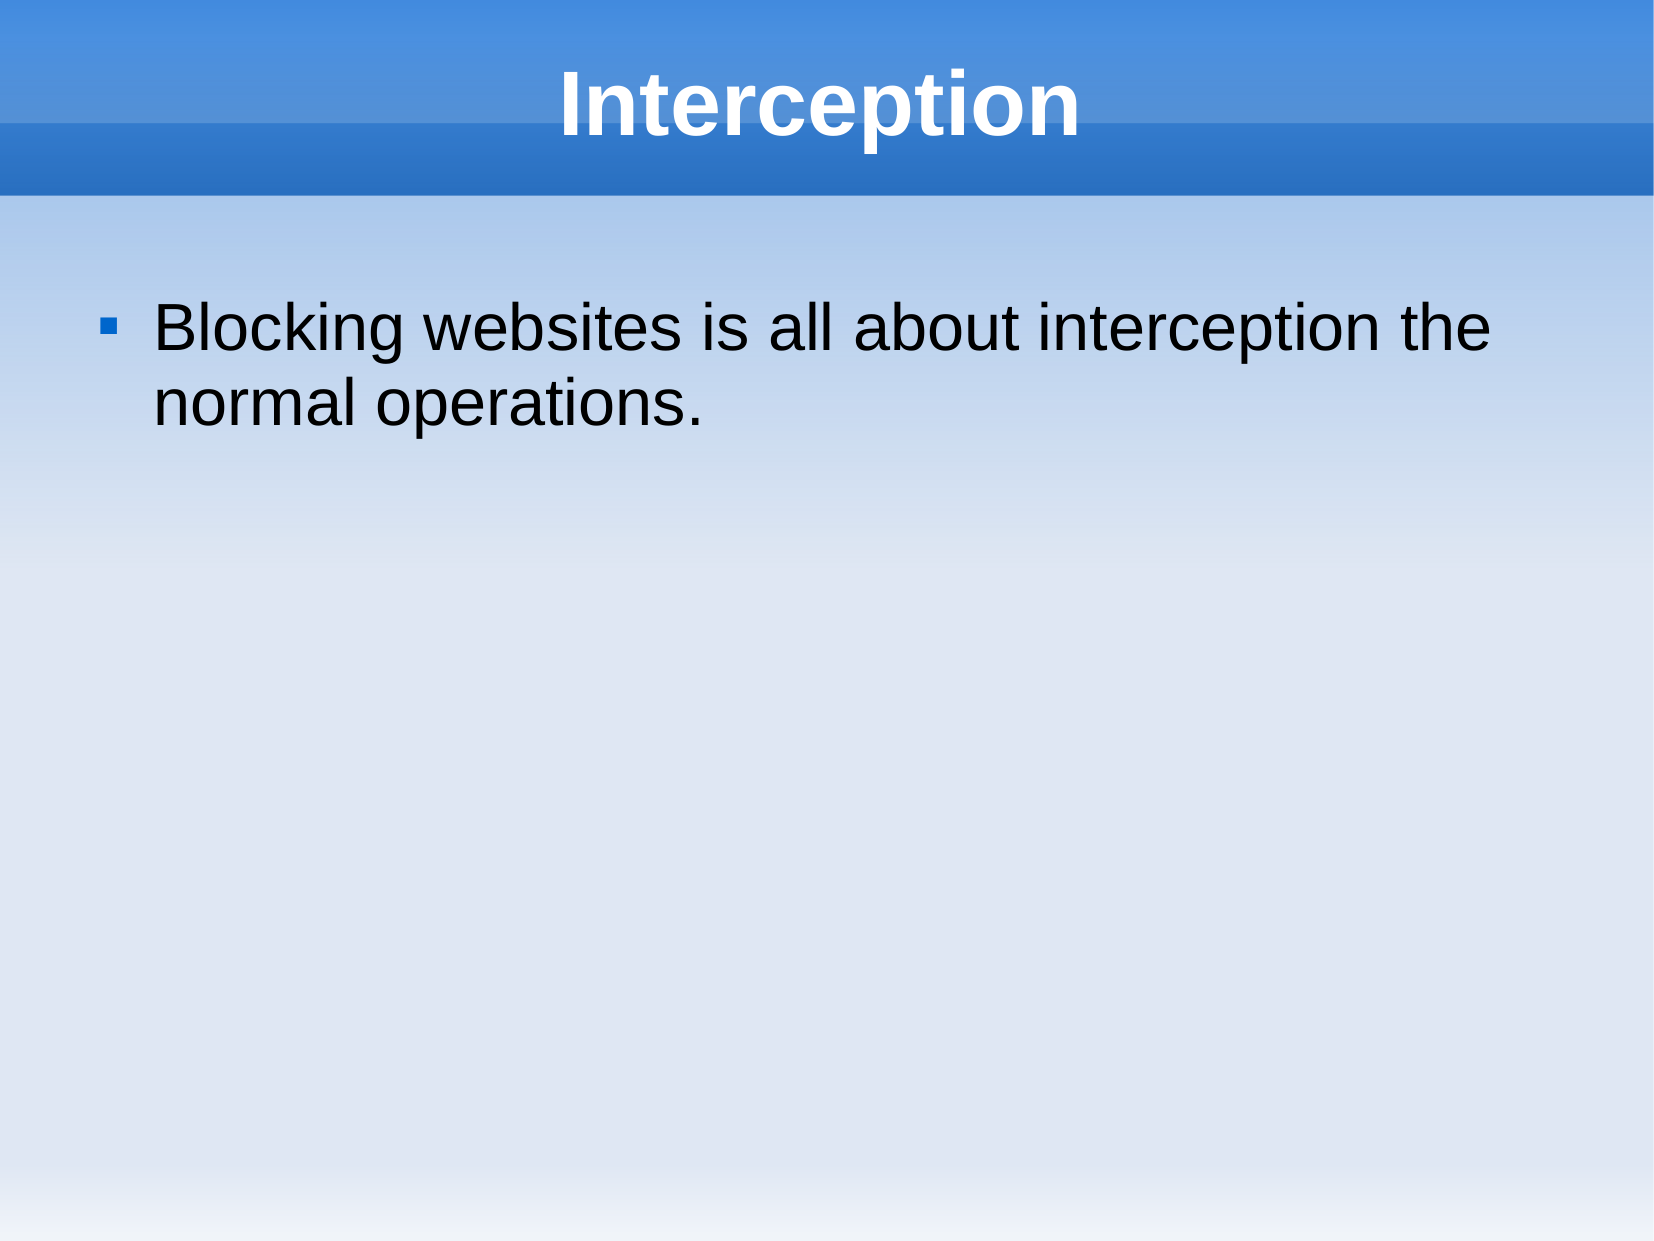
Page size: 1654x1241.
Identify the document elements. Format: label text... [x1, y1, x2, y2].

picture [0, 0, 1654, 1241]
list Blocking websites is all about interception the normal operations. [82, 290, 1571, 1109]
title Interception [76, 0, 1565, 208]
